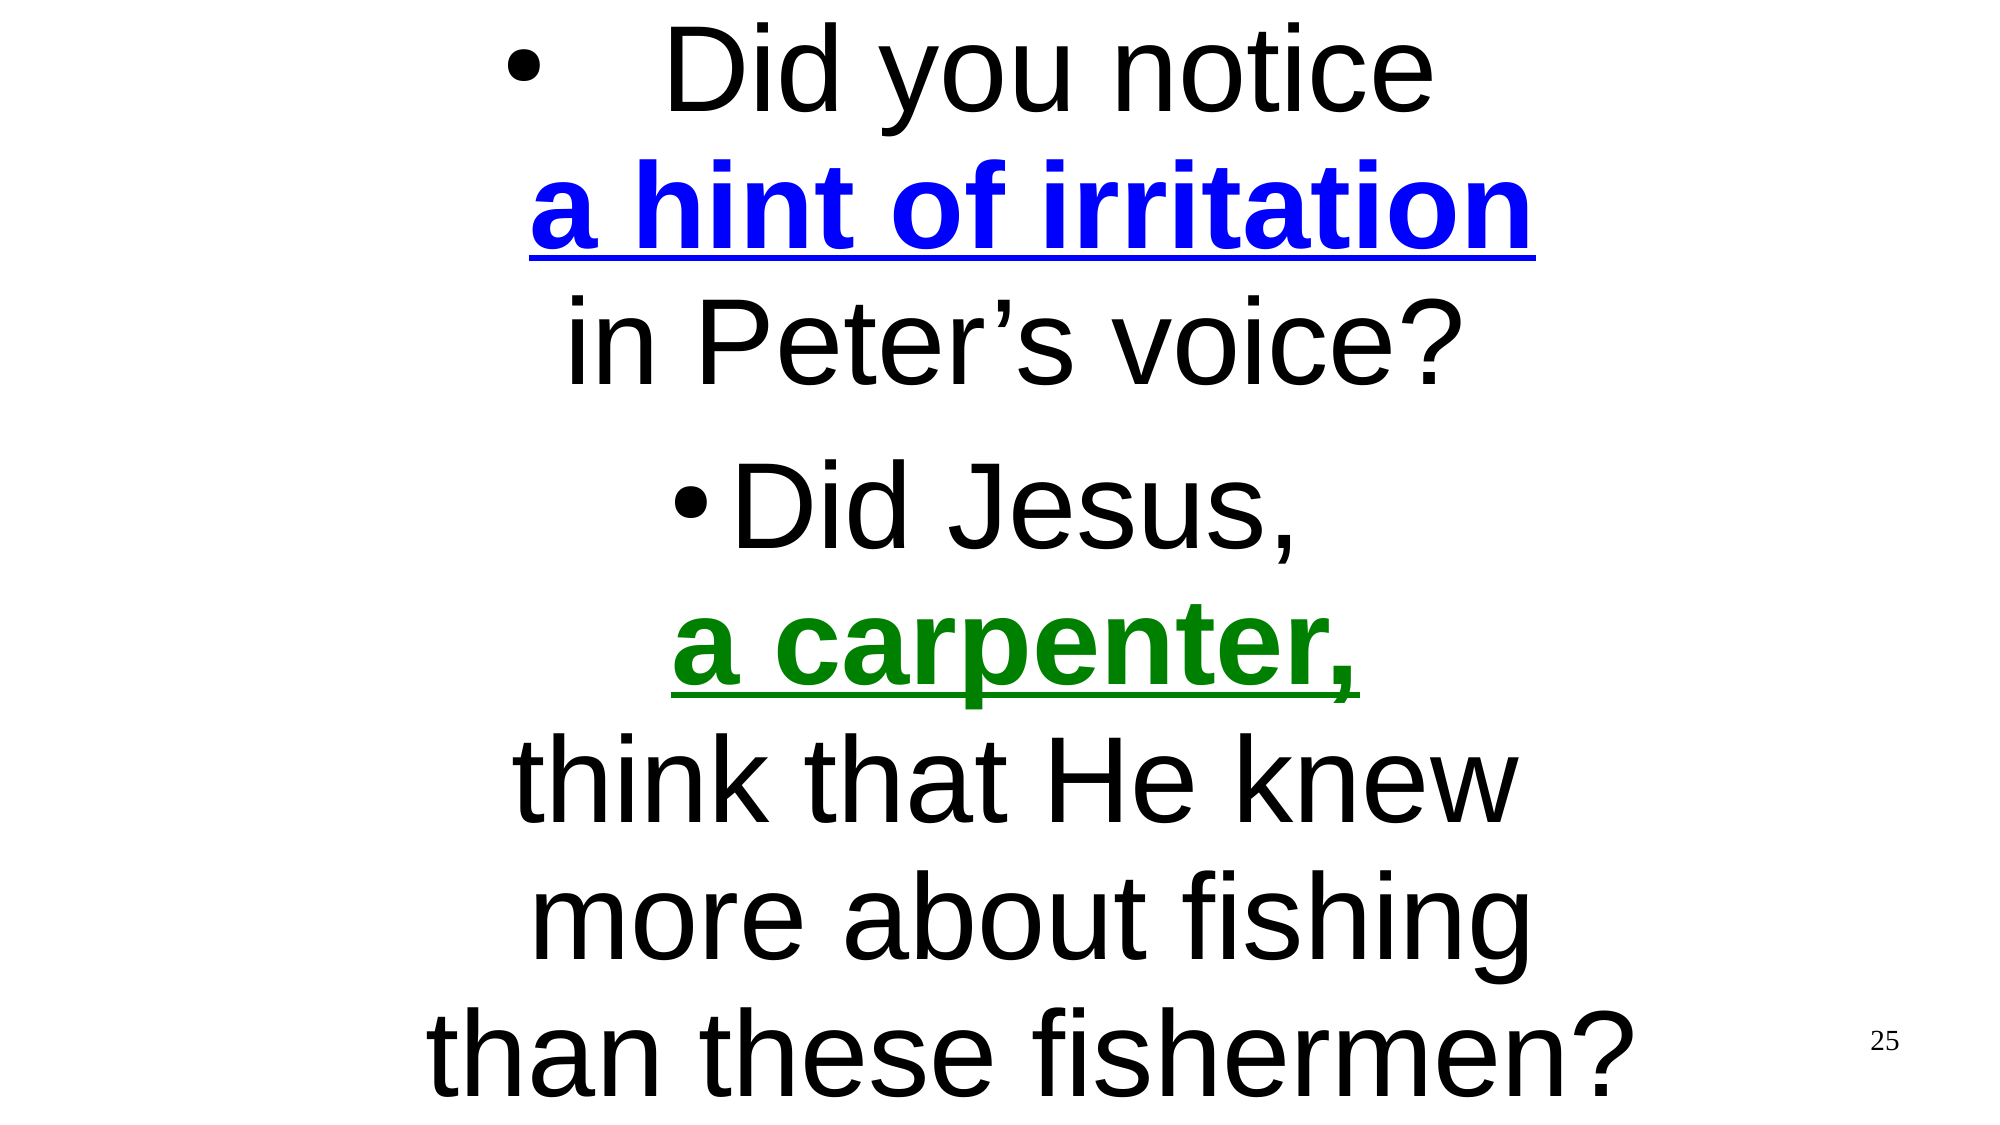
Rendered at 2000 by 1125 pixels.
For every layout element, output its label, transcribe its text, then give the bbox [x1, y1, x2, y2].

list Did you notice a hint of irritation in Peter’s voice? Did Jesus, a carpenter, think that He knew more about fishing than these fishermen? [0, 0, 1996, 1123]
